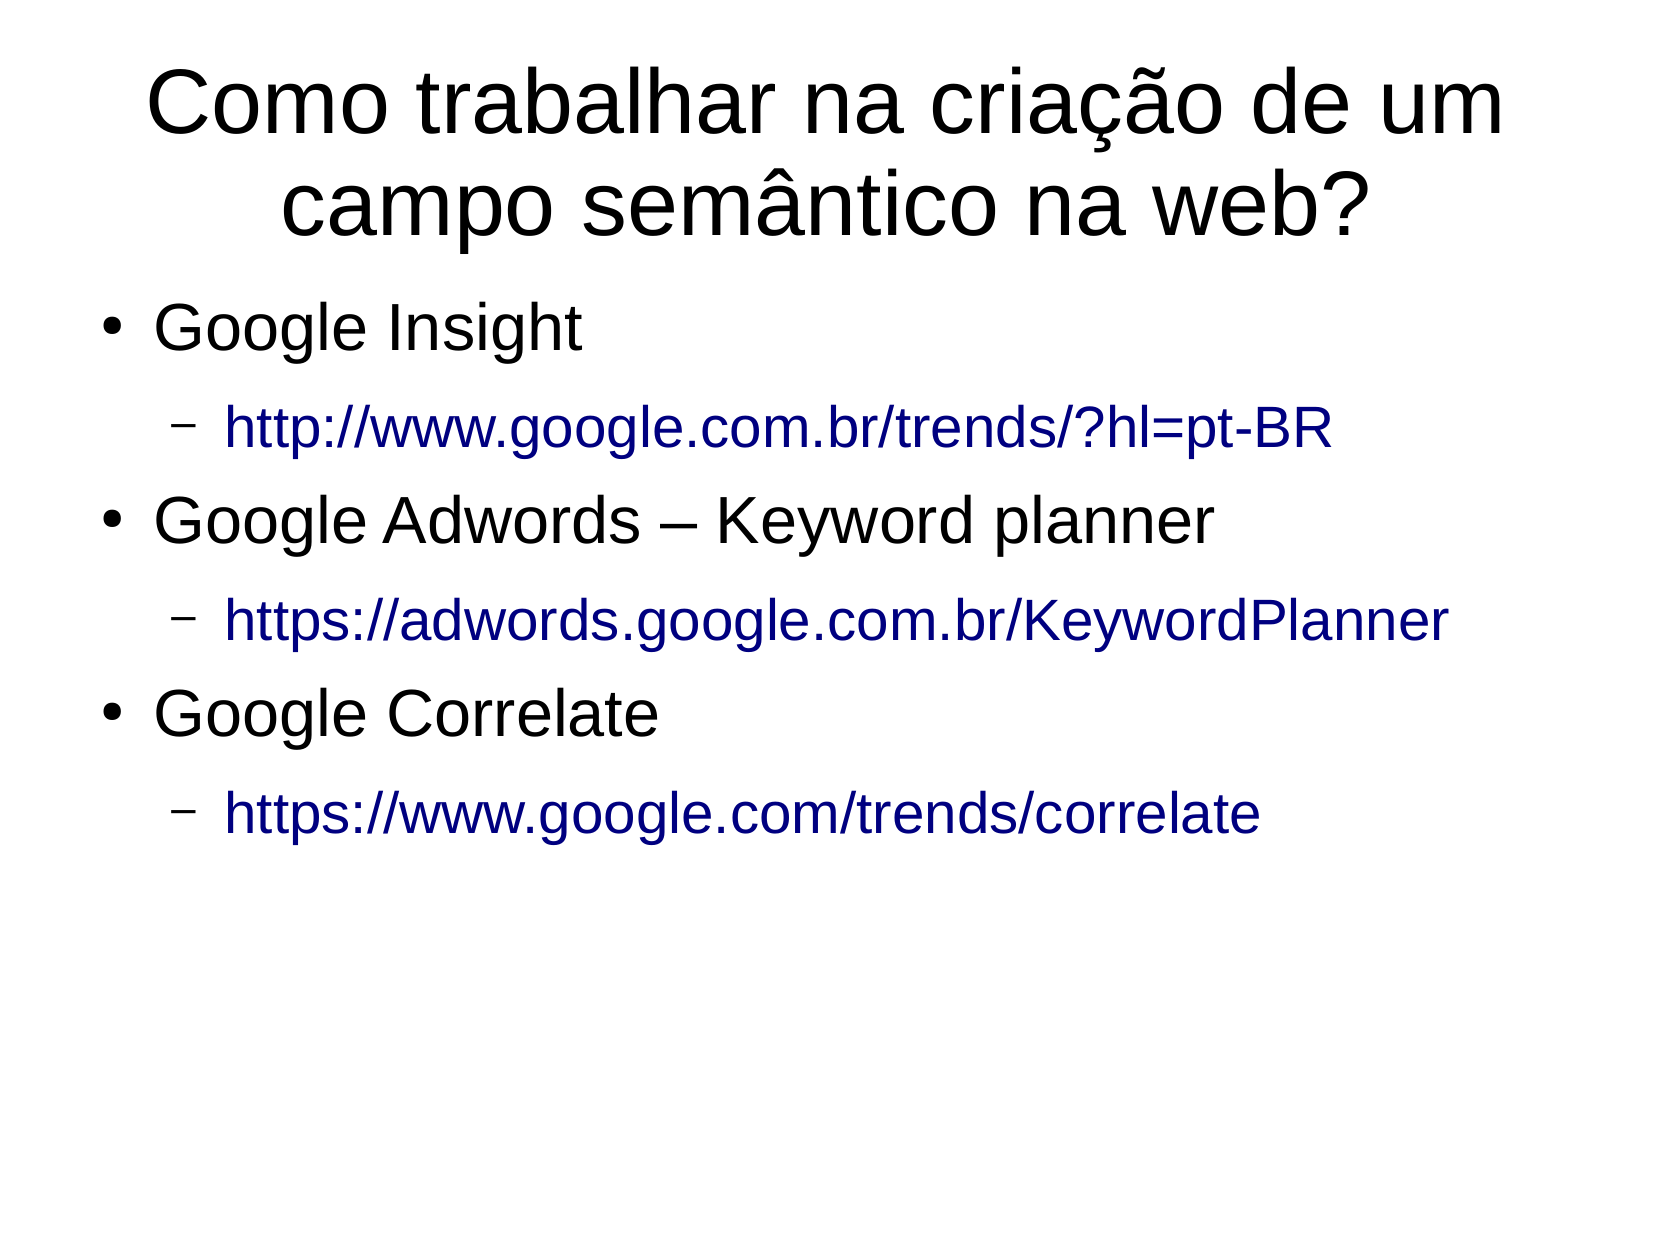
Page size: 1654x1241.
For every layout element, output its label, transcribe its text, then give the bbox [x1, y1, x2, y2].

title Como trabalhar na criação de um campo semântico na web? [82, 49, 1571, 257]
list Google Insight http://www.google.com.br/trends/?hl=pt-BR Google Adwords – Keyword planner https://adwords.google.com.br/KeywordPlanner Google Correlate https://www.google.com/trends/correlate [82, 290, 1571, 1010]
